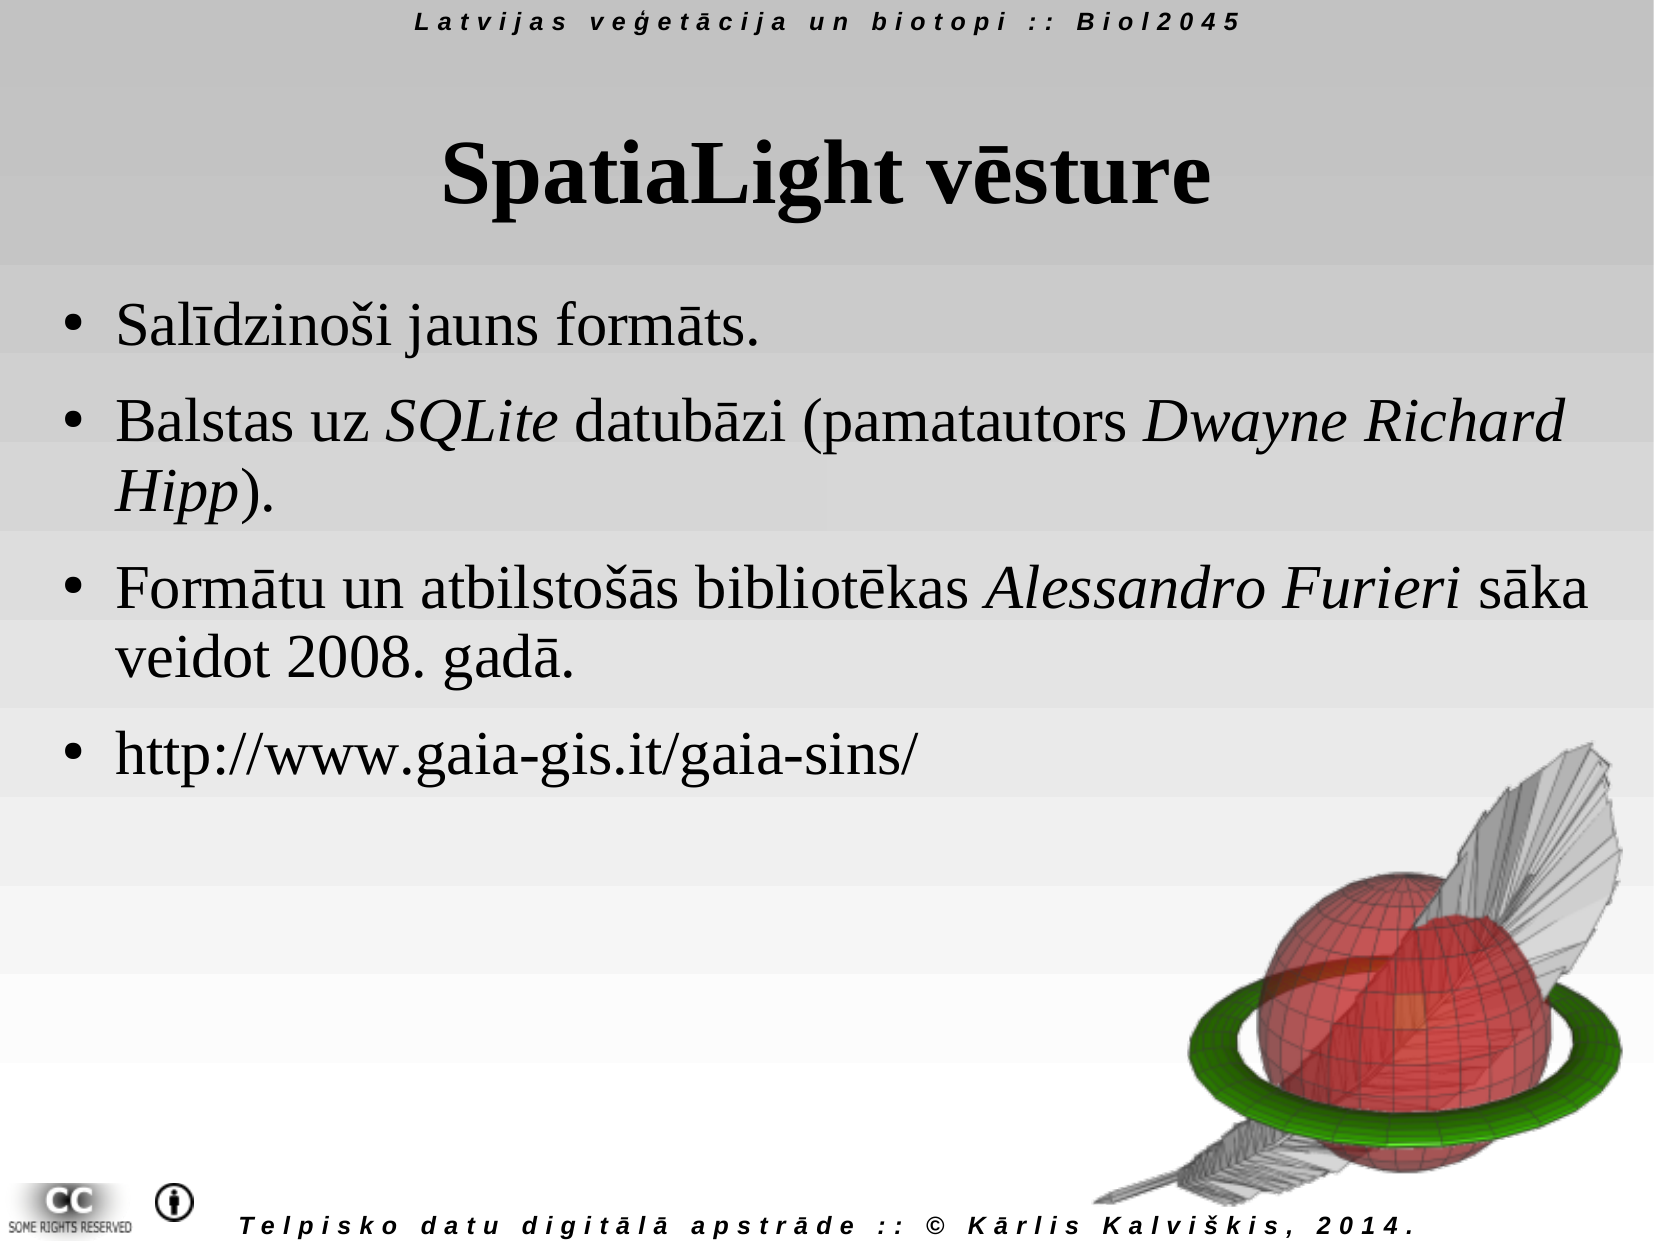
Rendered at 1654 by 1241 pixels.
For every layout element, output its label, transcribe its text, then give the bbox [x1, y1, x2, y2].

title SpatiaLight vēsture [29, 49, 1625, 296]
picture [0, 0, 1654, 1241]
list Salīdzinoši jauns formāts. Balstas uz SQLite datubāzi (pamatautors Dwayne Richard Hipp). Formātu un atbilstošās bibliotēkas Alessandro Furieri sāka veidot 2008. gadā. http://www.gaia-gis.it/gaia-sins/ [44, 289, 1610, 1113]
